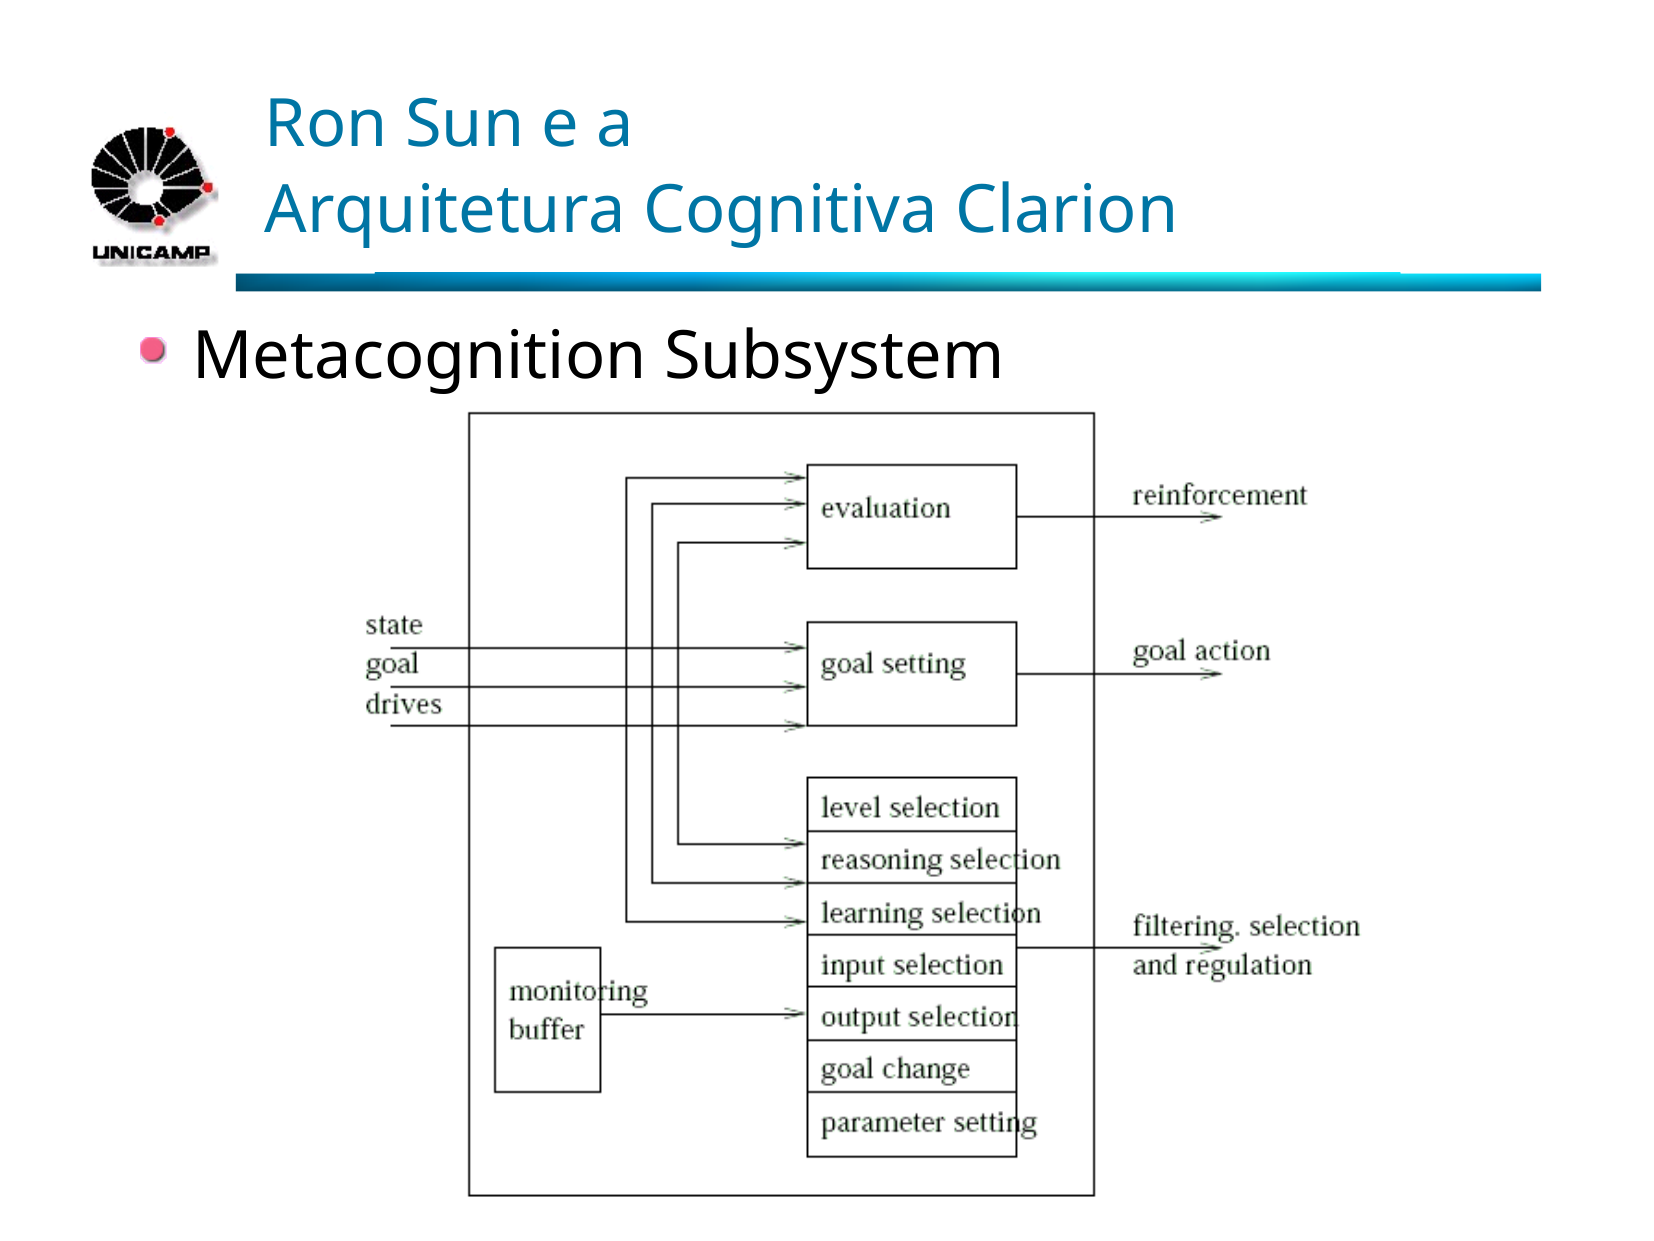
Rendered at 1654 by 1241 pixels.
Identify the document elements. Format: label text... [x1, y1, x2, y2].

picture [354, 396, 1382, 1221]
title Ron Sun e a Arquitetura Cognitiva Clarion [264, 42, 1534, 250]
list Metacognition Subsystem [121, 309, 1534, 1182]
picture [125, 272, 1654, 295]
